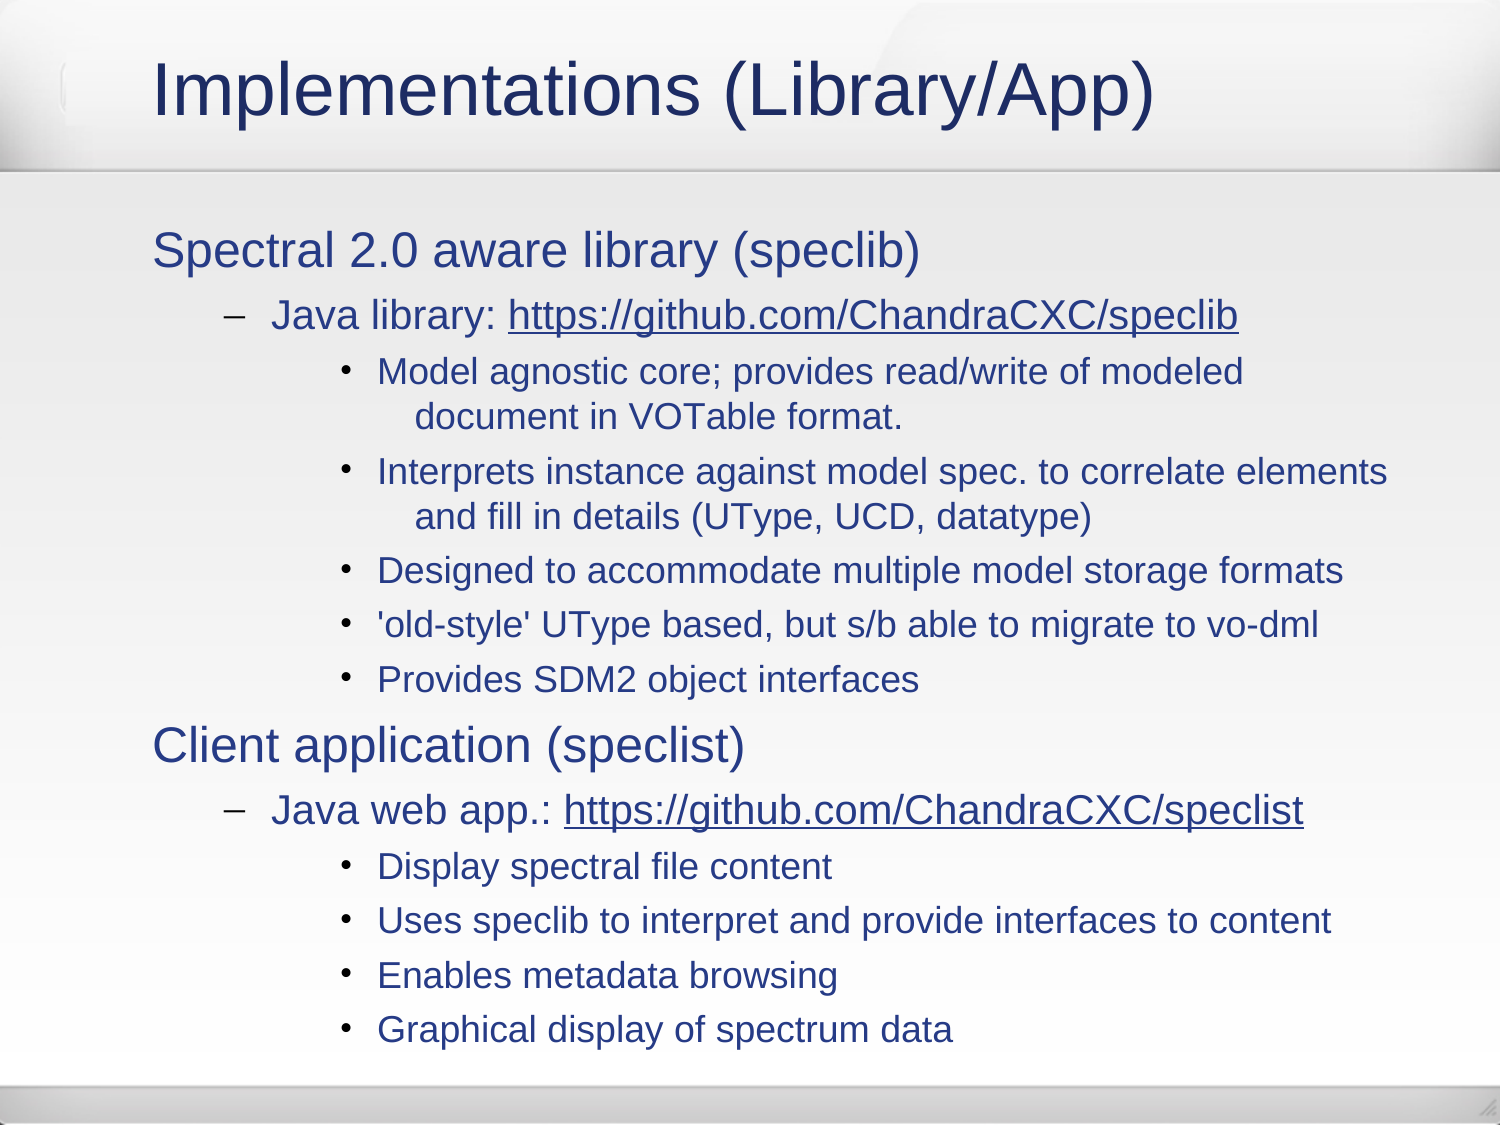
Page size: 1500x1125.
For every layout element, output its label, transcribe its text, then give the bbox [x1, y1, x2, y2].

list Spectral 2.0 aware library (speclib) Java library: https://github.com/ChandraCXC/speclib Model agnostic core; provides read/write of modeled document in VOTable format. Interprets instance against model spec. to correlate elements and fill in details (UType, UCD, datatype) Designed to accommodate multiple model storage formats 'old-style' UType based, but s/b able to migrate to vo-dml Provides SDM2 object interfaces Client application (speclist) Java web app.: https://github.com/ChandraCXC/speclist Display spectral file content Uses speclib to interpret and provide interfaces to content Enables metadata browsing Graphical display of spectrum data [137, 210, 1406, 1051]
title Implementations (Library/App) [137, 28, 1399, 139]
picture [0, 0, 1500, 1125]
